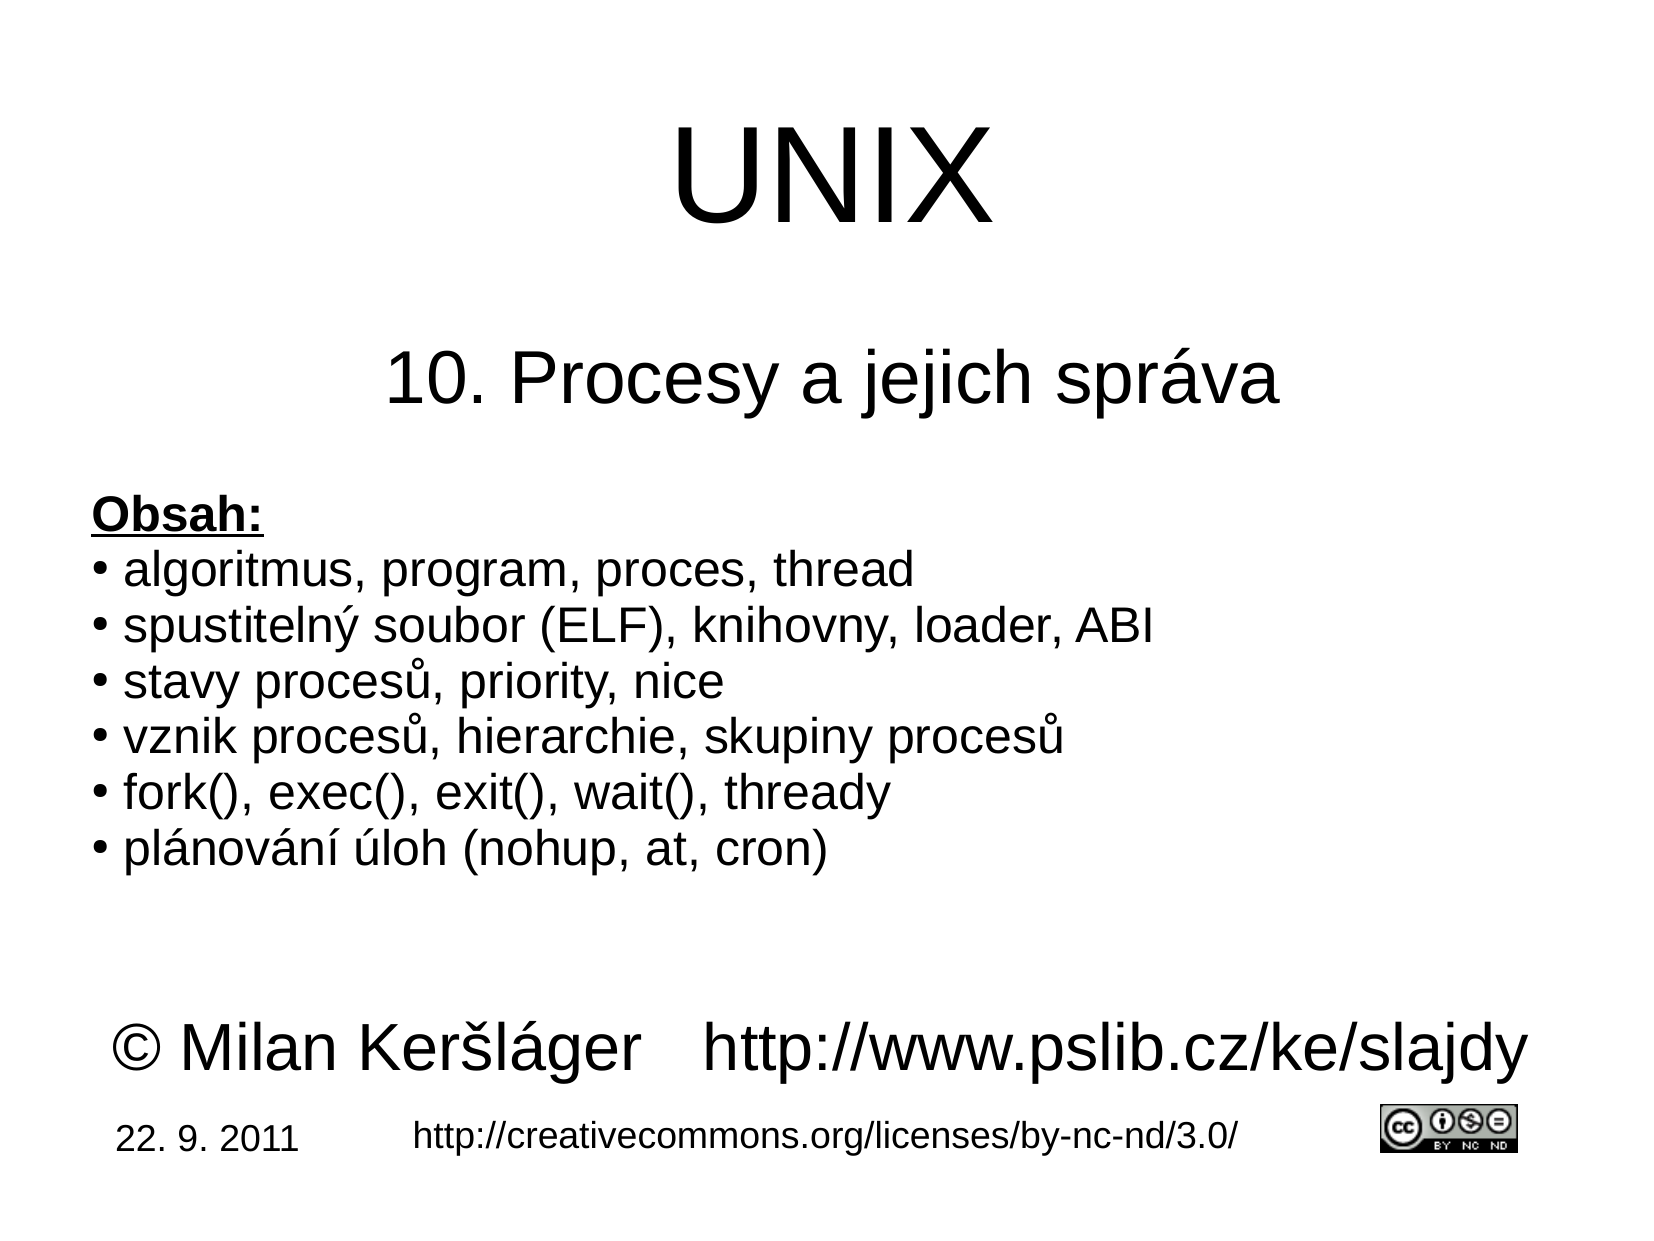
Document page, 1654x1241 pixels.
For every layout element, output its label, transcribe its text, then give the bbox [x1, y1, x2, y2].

text_box Obsah: algoritmus, program, proces, thread spustitelný soubor (ELF), knihovny, loader, ABI stavy procesů, priority, nice vznik procesů, hierarchie, skupiny procesů fork(), exec(), exit(), wait(), thready plánování úloh (nohup, at, cron) [76, 478, 1583, 884]
picture [1380, 1104, 1518, 1153]
text_box http://creativecommons.org/licenses/by-nc-nd/3.0/ [339, 1107, 1313, 1165]
title UNIX 10. Procesy a jejich správa [88, 56, 1577, 461]
text_box 22. 9. 2011 [100, 1110, 337, 1168]
list © Milan Keršláger http://www.pslib.cz/ke/slajdy [76, 1009, 1565, 1087]
